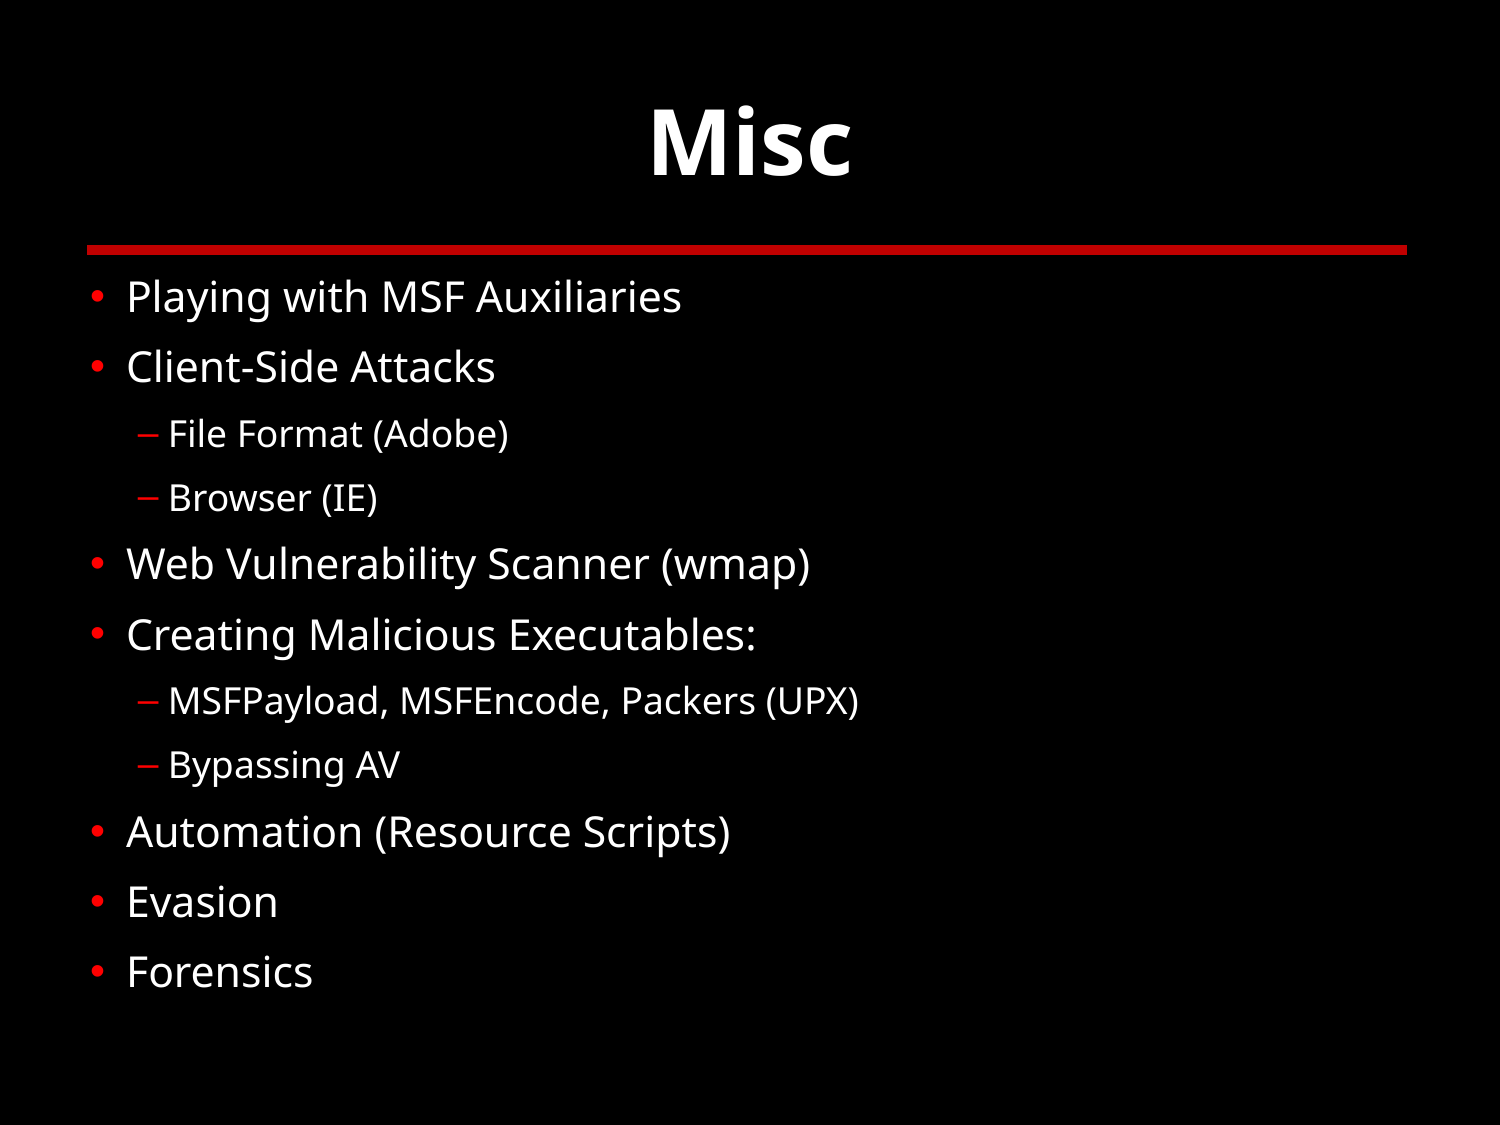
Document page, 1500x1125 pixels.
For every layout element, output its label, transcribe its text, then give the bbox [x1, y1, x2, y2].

list Playing with MSF Auxiliaries Client-Side Attacks File Format (Adobe) Browser (IE) Web Vulnerability Scanner (wmap) Creating Malicious Executables: MSFPayload, MSFEncode, Packers (UPX) Bypassing AV Automation (Resource Scripts) Evasion Forensics [75, 262, 1425, 1005]
title Misc [75, 45, 1425, 233]
